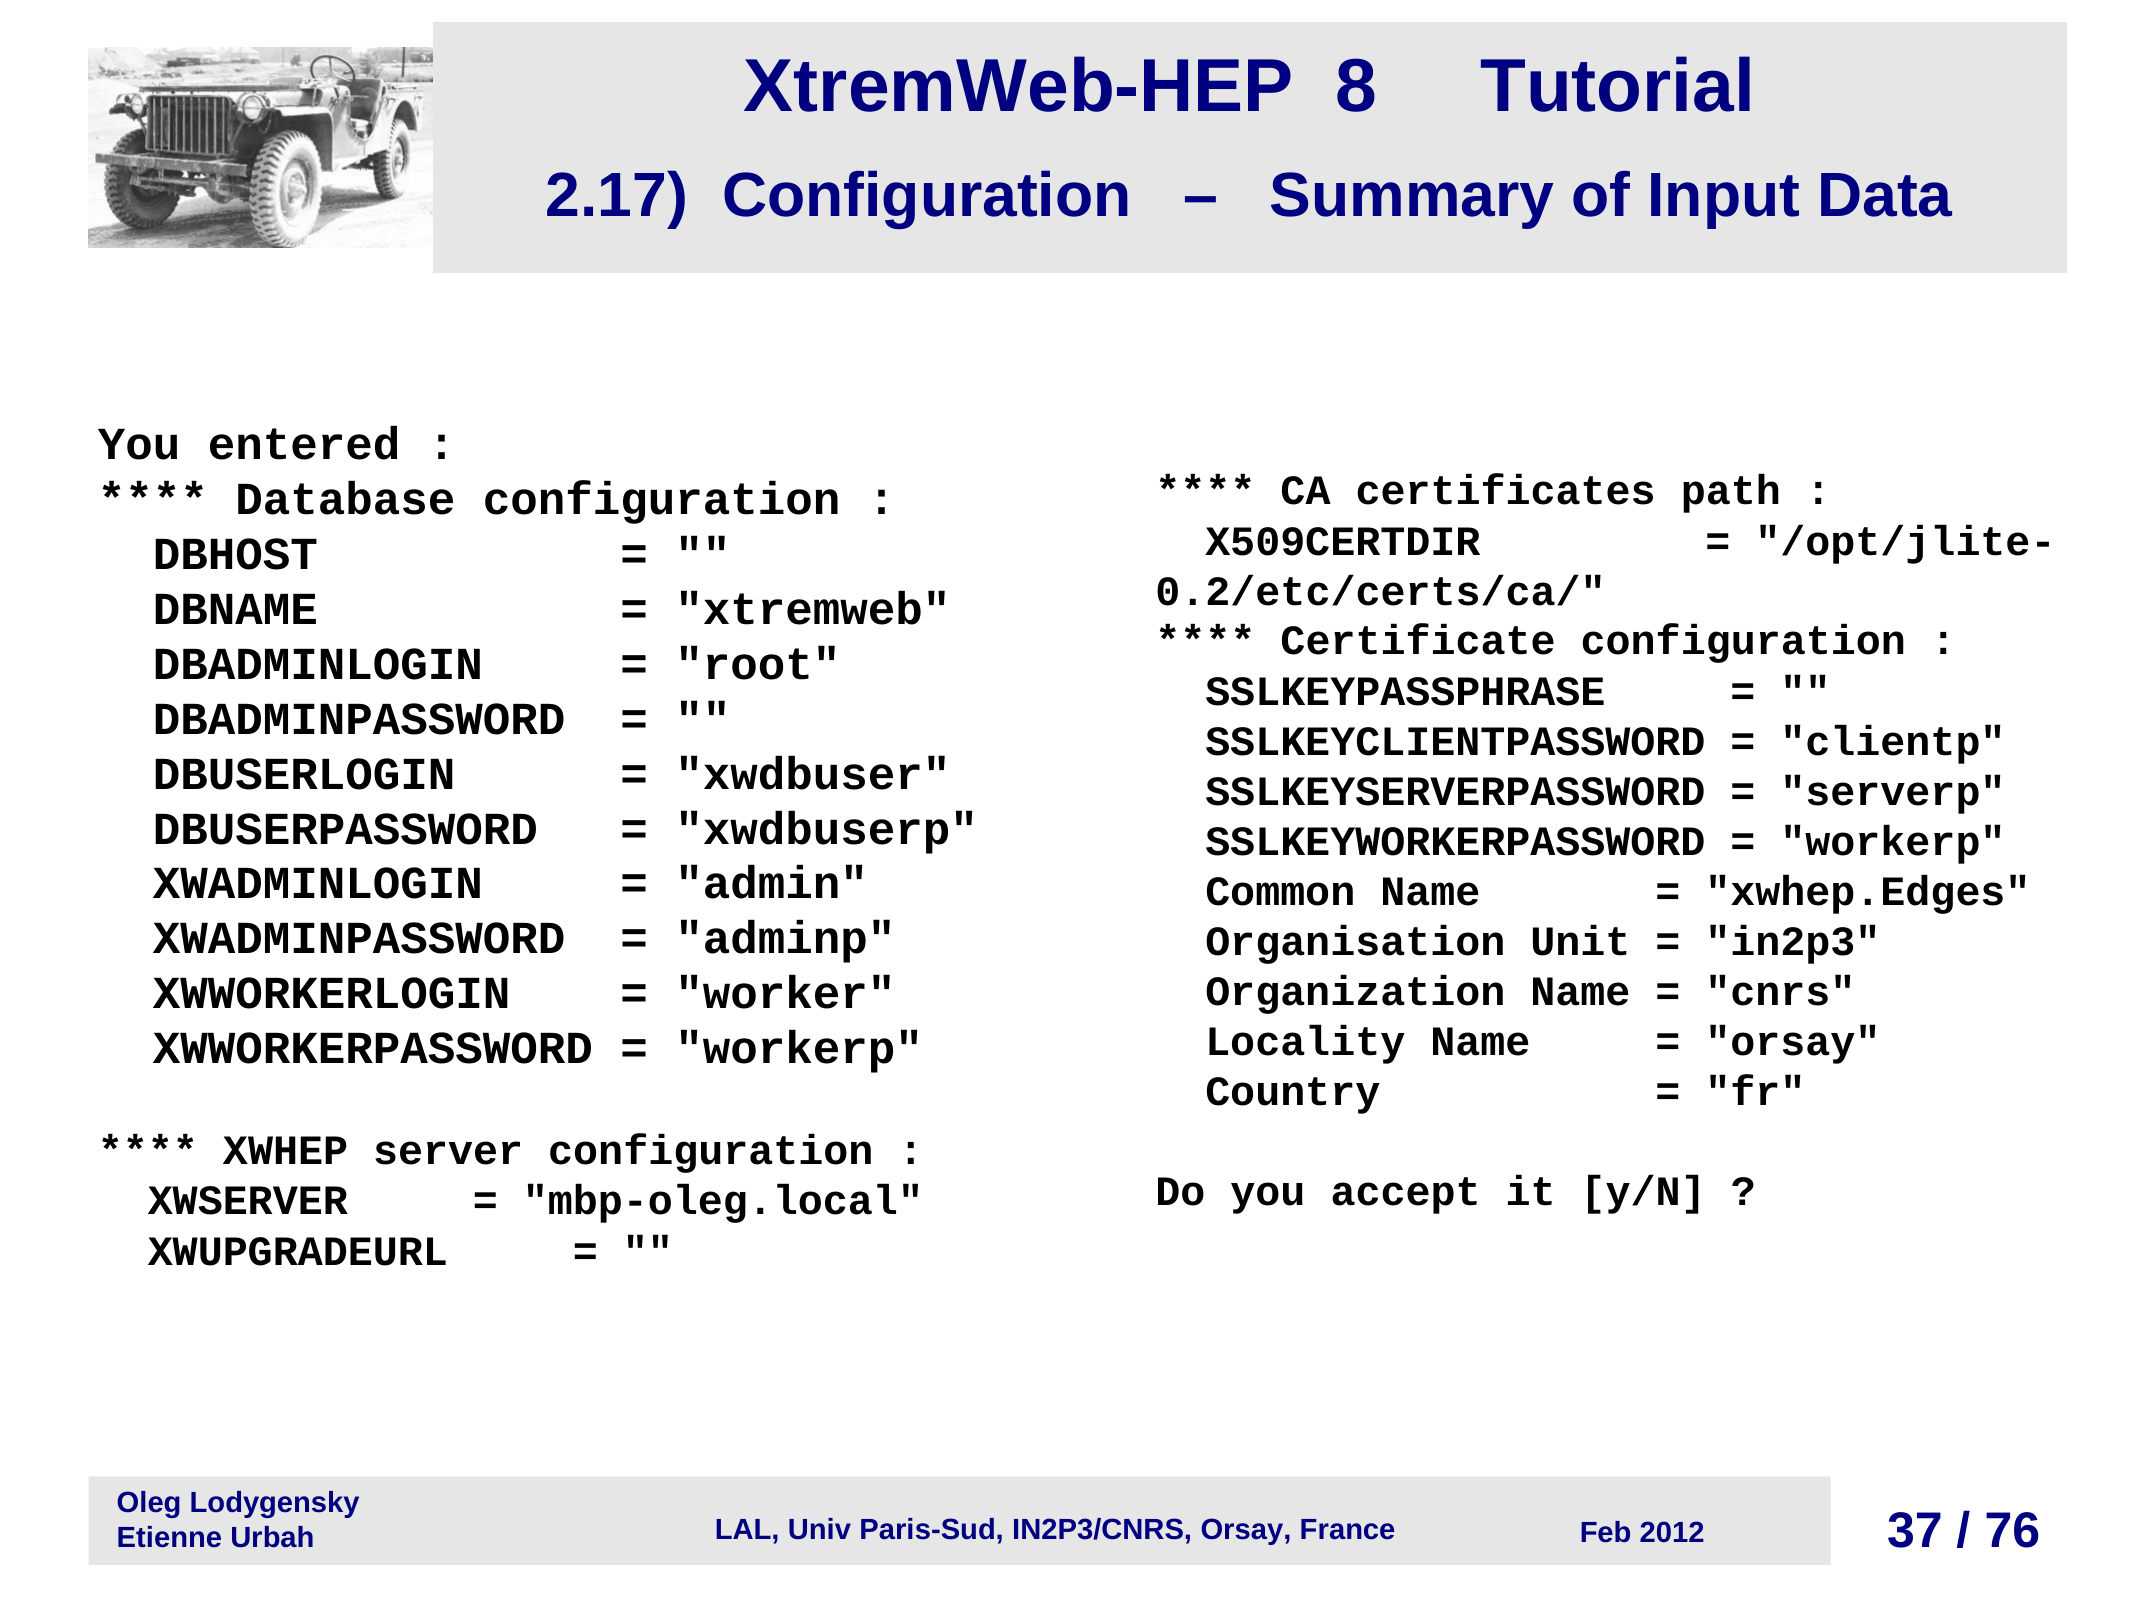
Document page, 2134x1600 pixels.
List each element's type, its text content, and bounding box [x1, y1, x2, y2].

text_box **** CA certificates path : X509CERTDIR = "/opt/jlite-0.2/etc/certs/ca/" **** Certificate configuration : SSLKEYPASSPHRASE = "" SSLKEYCLIENTPASSWORD = "clientp" SSLKEYSERVERPASSWORD = "serverp" SSLKEYWORKERPASSWORD = "workerp" Common Name = "xwhep.Edges" Organisation Unit = "in2p3" Organization Name = "cnrs" Locality Name = "orsay" Country = "fr" Do you accept it [y/N] ? [1146, 413, 2067, 1460]
text_box You entered : **** Database configuration : DBHOST = "" DBNAME = "xtremweb" DBADMINLOGIN = "root" DBADMINPASSWORD = "" DBUSERLOGIN = "xwdbuser" DBUSERPASSWORD = "xwdbuserp" XWADMINLOGIN = "admin" XWADMINPASSWORD = "adminp" XWWORKERLOGIN = "worker" XWWORKERPASSWORD = "workerp" **** XWHEP server configuration : XWSERVER = "mbp-oleg.local" XWUPGRADEURL = "" [88, 413, 1010, 1329]
title 2.17) Configuration – Summary of Input Data [442, 118, 2067, 266]
picture [88, 47, 433, 248]
